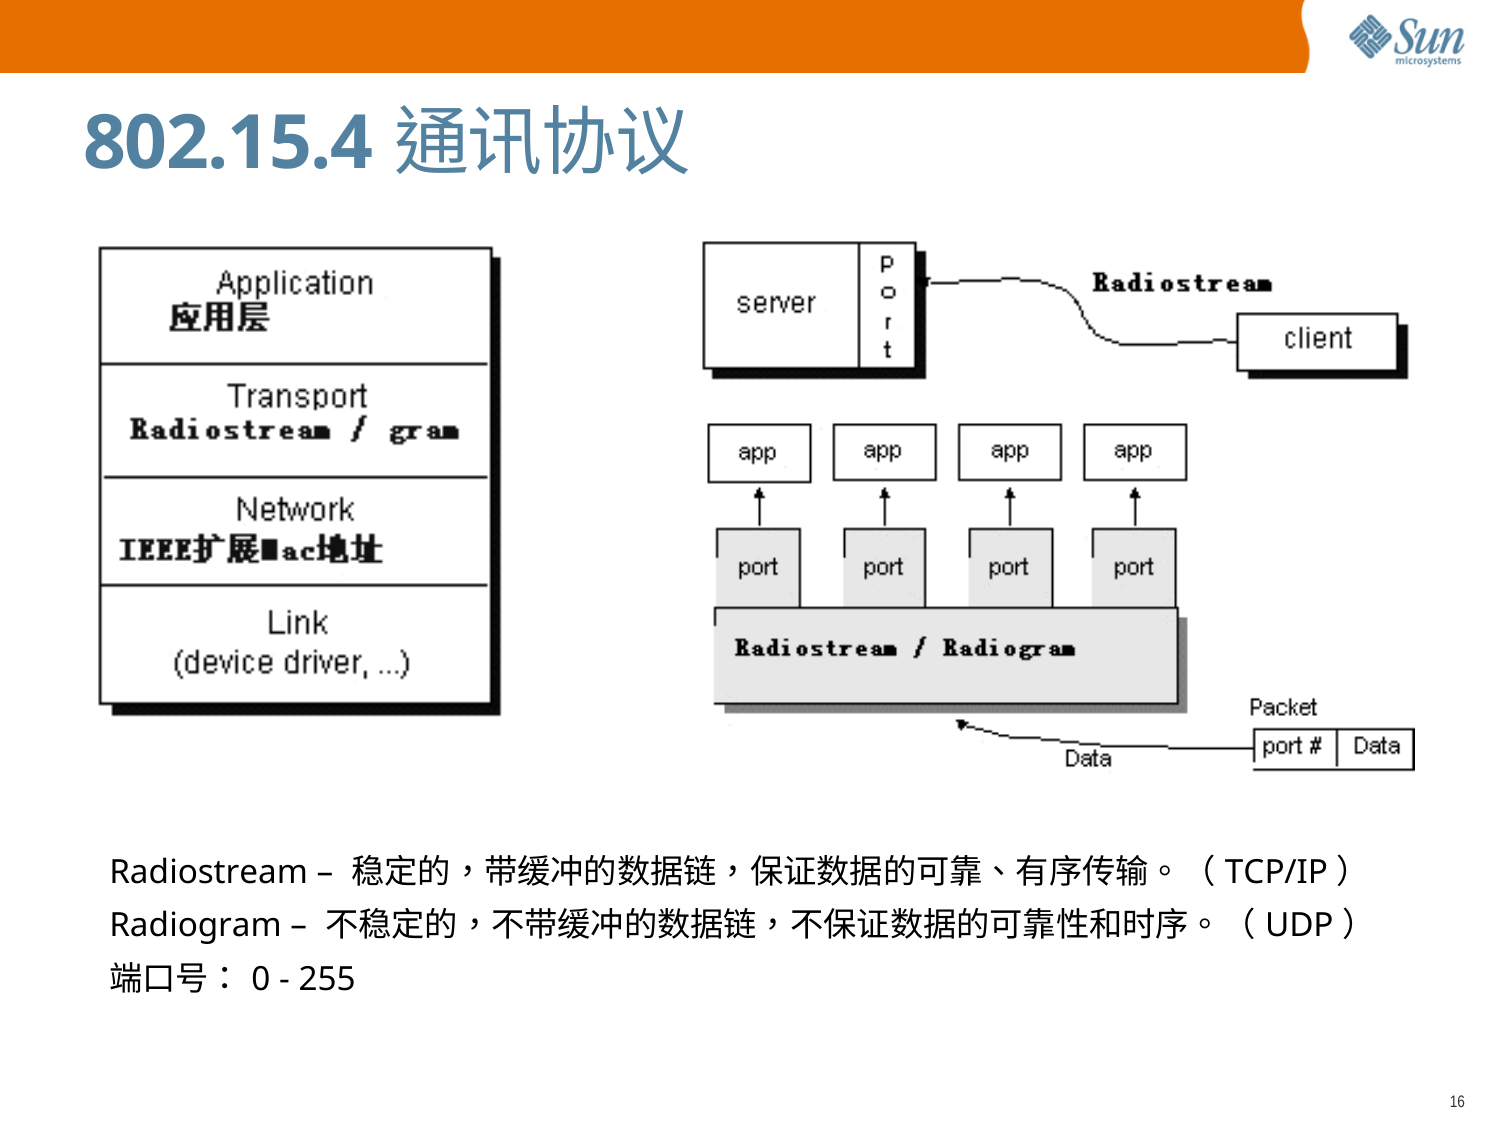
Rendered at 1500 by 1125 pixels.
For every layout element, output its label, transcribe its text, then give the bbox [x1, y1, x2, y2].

picture [701, 240, 1411, 382]
picture [97, 245, 504, 719]
picture [706, 422, 1415, 782]
picture [0, 0, 1500, 73]
text_box Radiostream – 稳定的，带缓冲的数据链，保证数据的可靠、有序传输。（TCP/IP） Radiogram – 不稳定的，不带缓冲的数据链，不保证数据的可靠性和时序。（UDP） 端口号：0 - 255 [109, 852, 1382, 986]
title 802.15.4通讯协议 [83, 94, 1446, 199]
